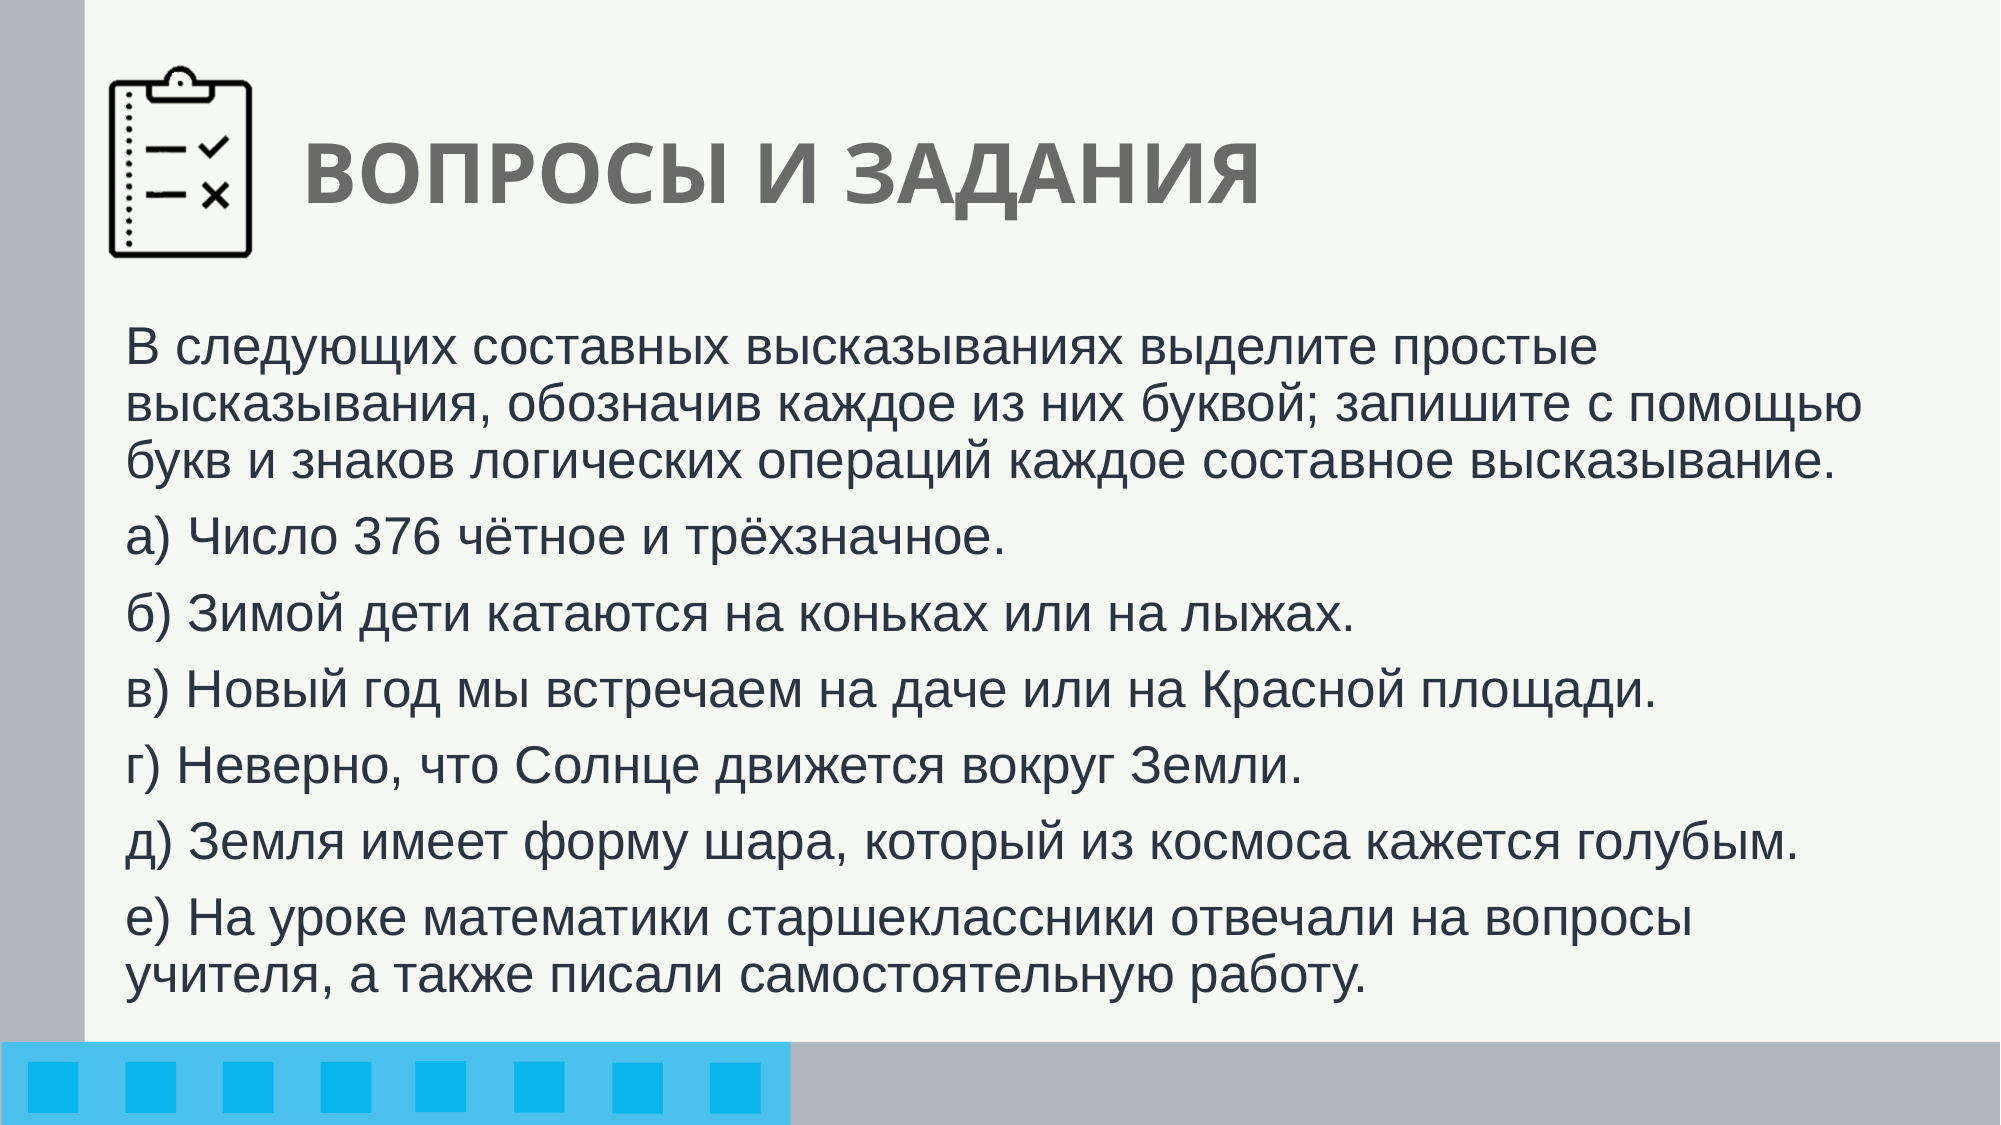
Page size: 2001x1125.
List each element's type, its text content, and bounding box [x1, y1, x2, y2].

title ВОПРОСЫ И ЗАДАНИЯ [285, 67, 1892, 286]
list В следующих составных высказываниях выделите простые высказывания, обозначив каждое из них буквой; запишите с помощью букв и знаков логических операций каждое составное высказывание. а) Число 376 чётное и трёхзначное. б) Зимой дети катаются на коньках или на лыжах. в) Новый год мы встречаем на даче или на Красной площади. г) Неверно, что Солнце движется вокруг Земли. д) Земля имеет форму шара, который из космоса кажется голубым. е) На уроке математики старшеклассники отвечали на вопросы учителя, а также писали самостоятельную работу. [110, 311, 1892, 1058]
picture [85, 54, 286, 286]
